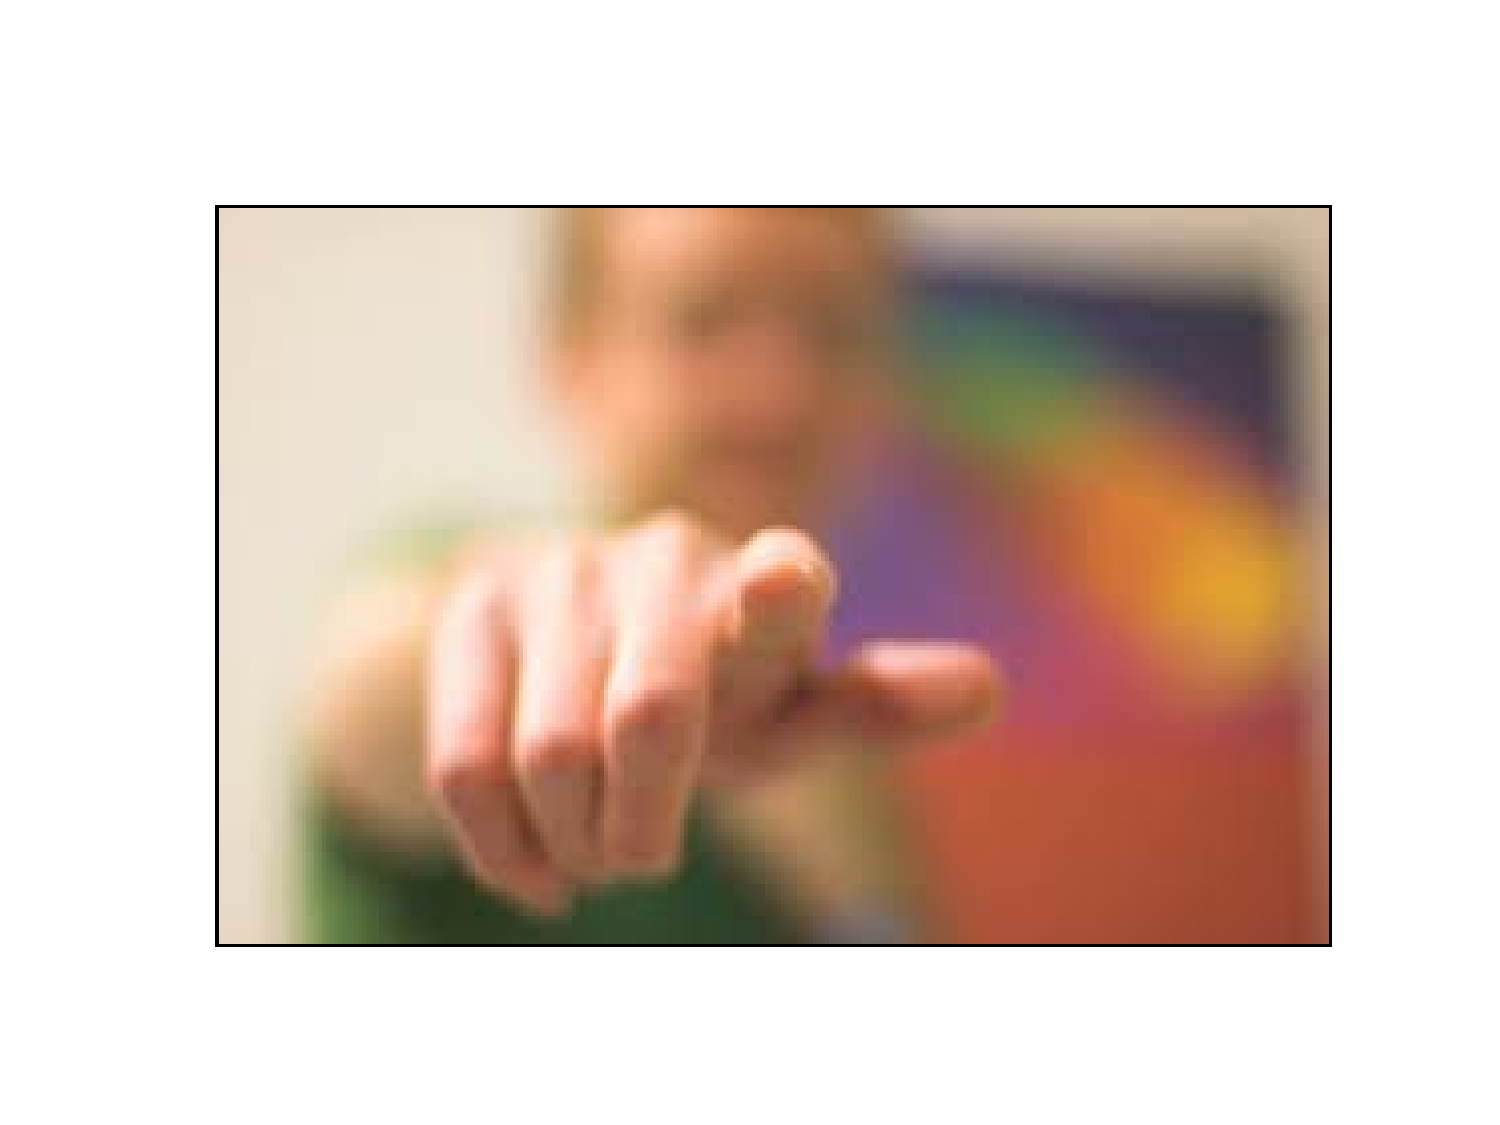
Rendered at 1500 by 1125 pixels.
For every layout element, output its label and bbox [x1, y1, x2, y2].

picture [218, 208, 1329, 945]
